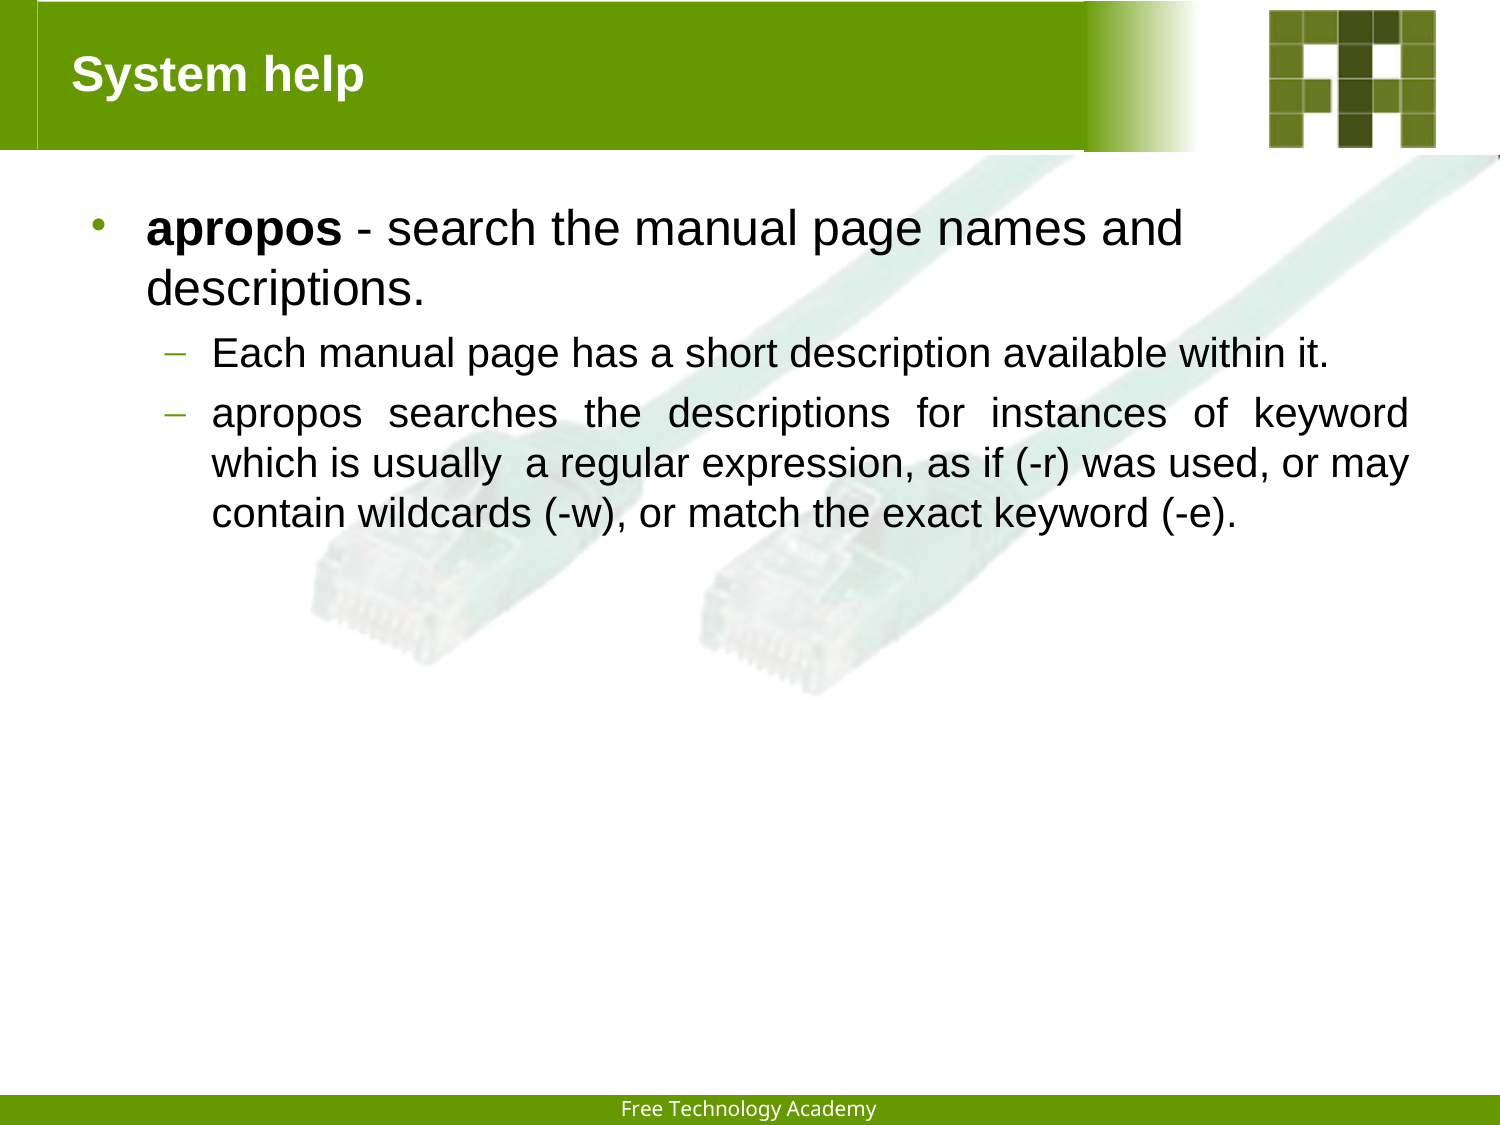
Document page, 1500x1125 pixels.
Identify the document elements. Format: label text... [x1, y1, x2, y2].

title System help [56, 1, 1107, 152]
list apropos - search the manual page names and descriptions. Each manual page has a short description available within it. apropos searches the descriptions for instances of keyword which is usually a regular expression, as if (-r) was used, or may contain wildcards (-w), or match the exact keyword (-e). [75, 187, 1426, 1065]
picture [1269, 10, 1436, 148]
